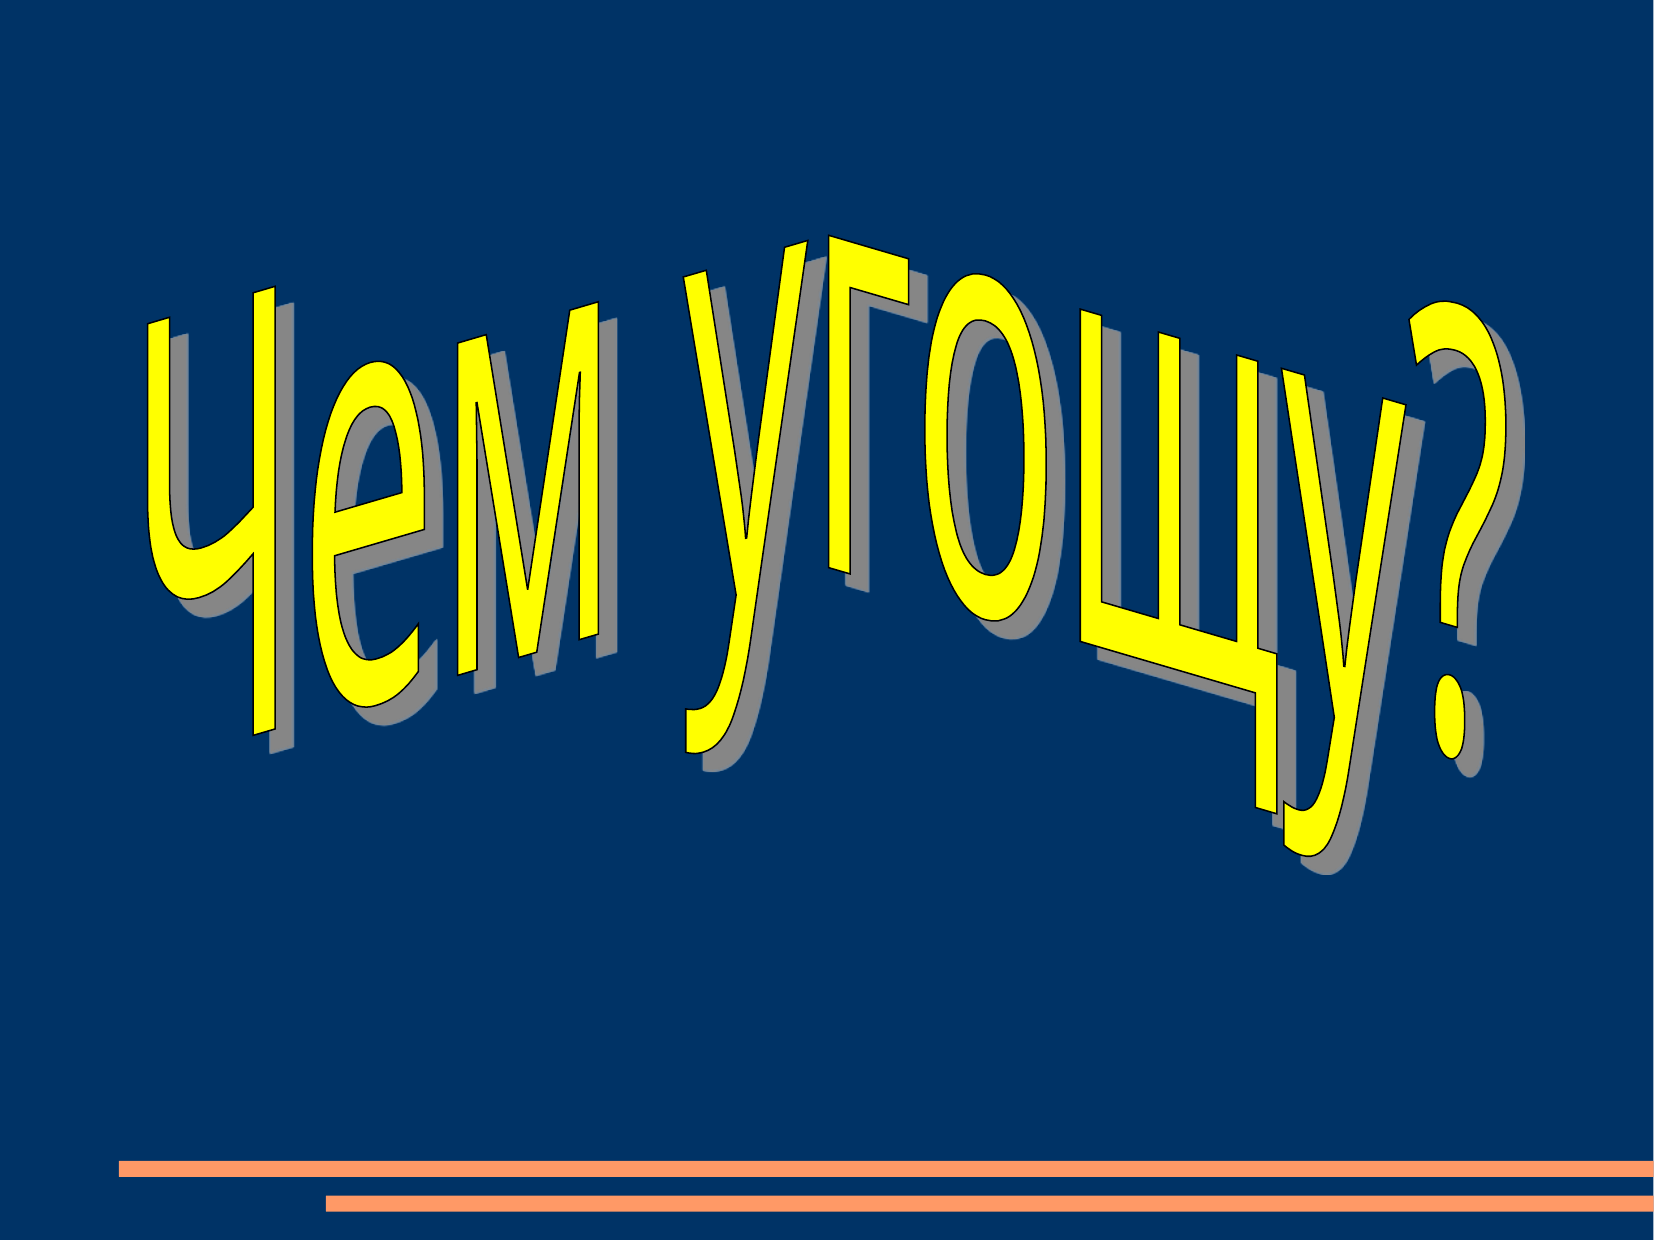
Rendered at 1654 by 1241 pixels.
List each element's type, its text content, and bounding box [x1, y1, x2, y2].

text_box Чем угощу? [828, 235, 909, 574]
text_box Чем угощу? [1408, 301, 1506, 628]
text_box Чем угощу? [147, 286, 276, 736]
text_box Чем угощу? [1281, 368, 1406, 857]
text_box Чем угощу? [1080, 309, 1277, 814]
text_box Чем угощу? [683, 240, 808, 754]
text_box Чем угощу? [1434, 674, 1465, 759]
text_box Чем угощу? [924, 273, 1047, 621]
text_box Чем угощу? [457, 301, 599, 676]
text_box Чем угощу? [312, 361, 425, 708]
